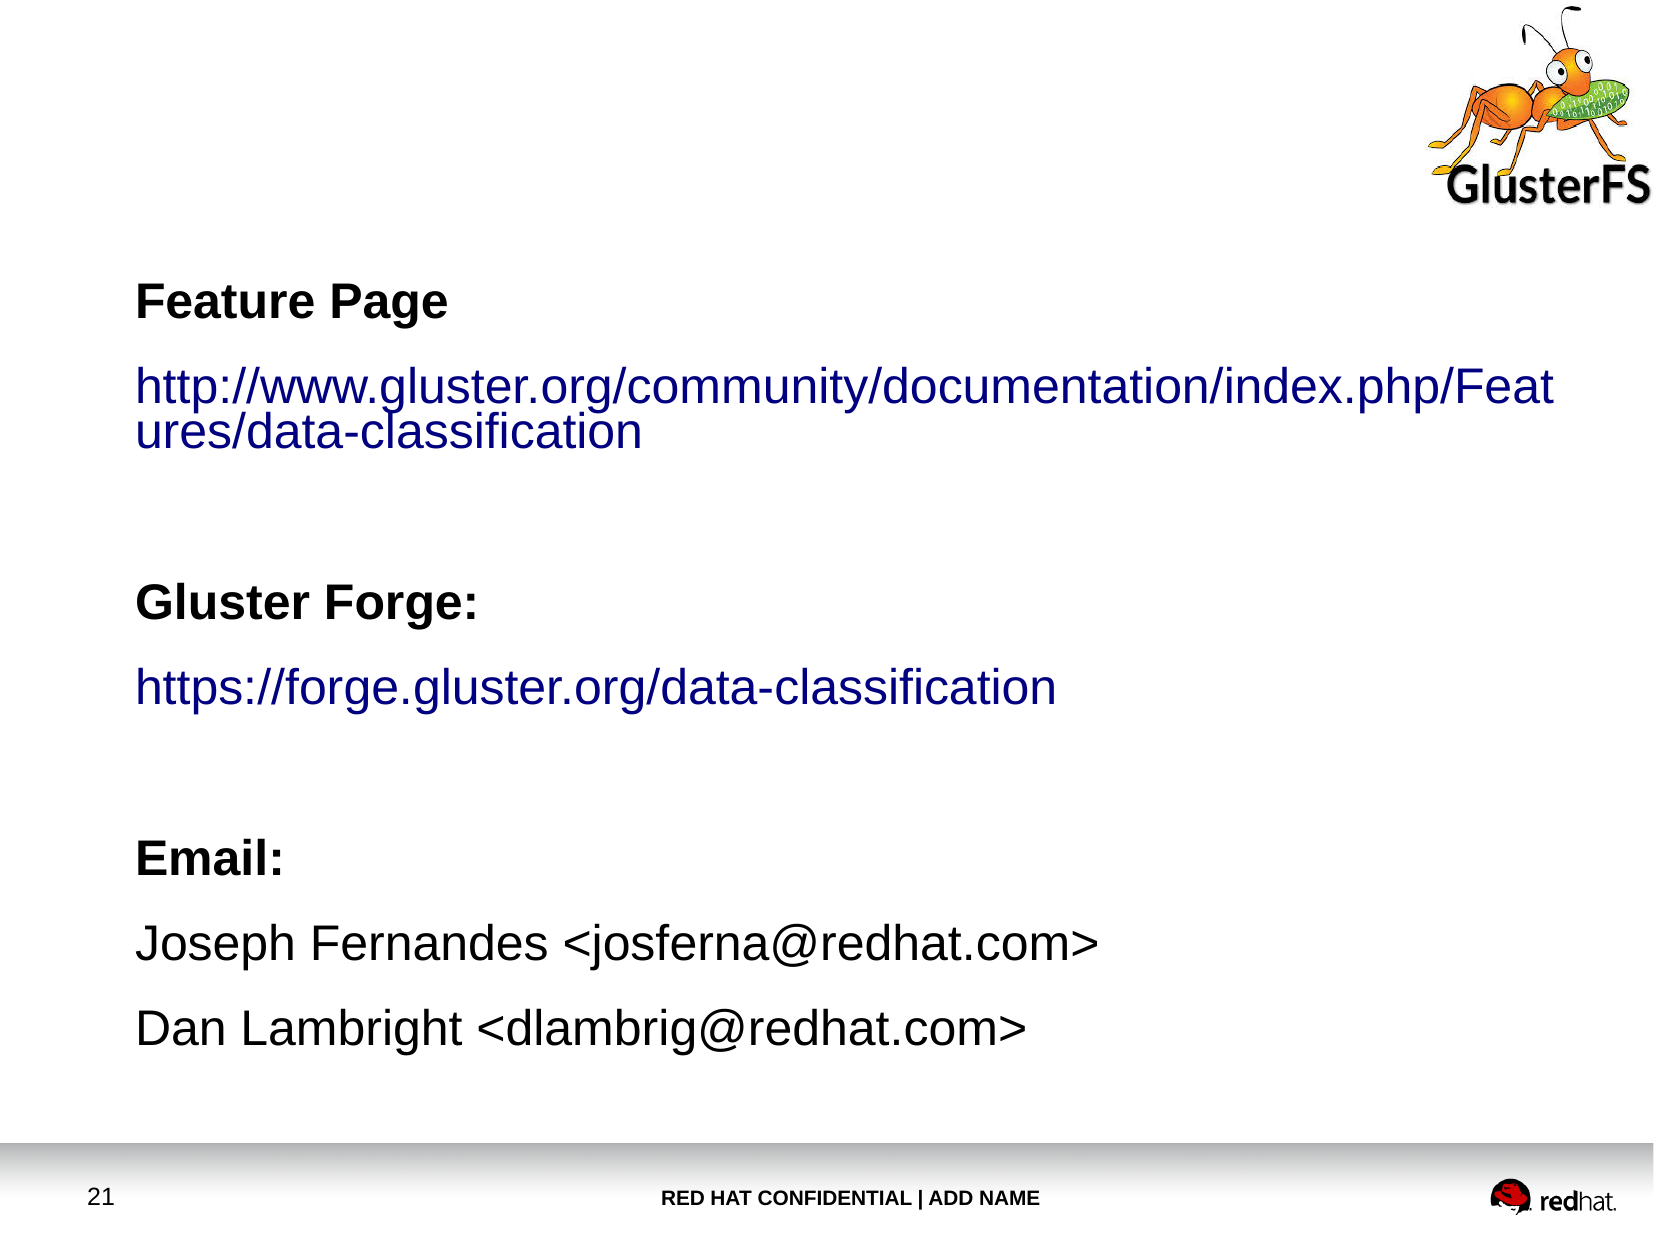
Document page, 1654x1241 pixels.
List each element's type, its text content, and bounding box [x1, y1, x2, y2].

picture [0, 1143, 1654, 1241]
list Feature Page http://www.gluster.org/community/documentation/index.php/Features/data-classification Gluster Forge: https://forge.gluster.org/data-classification Email: Joseph Fernandes <josferna@redhat.com> Dan Lambright <dlambrig@redhat.com> [75, 272, 1564, 1067]
picture [1425, 4, 1653, 208]
